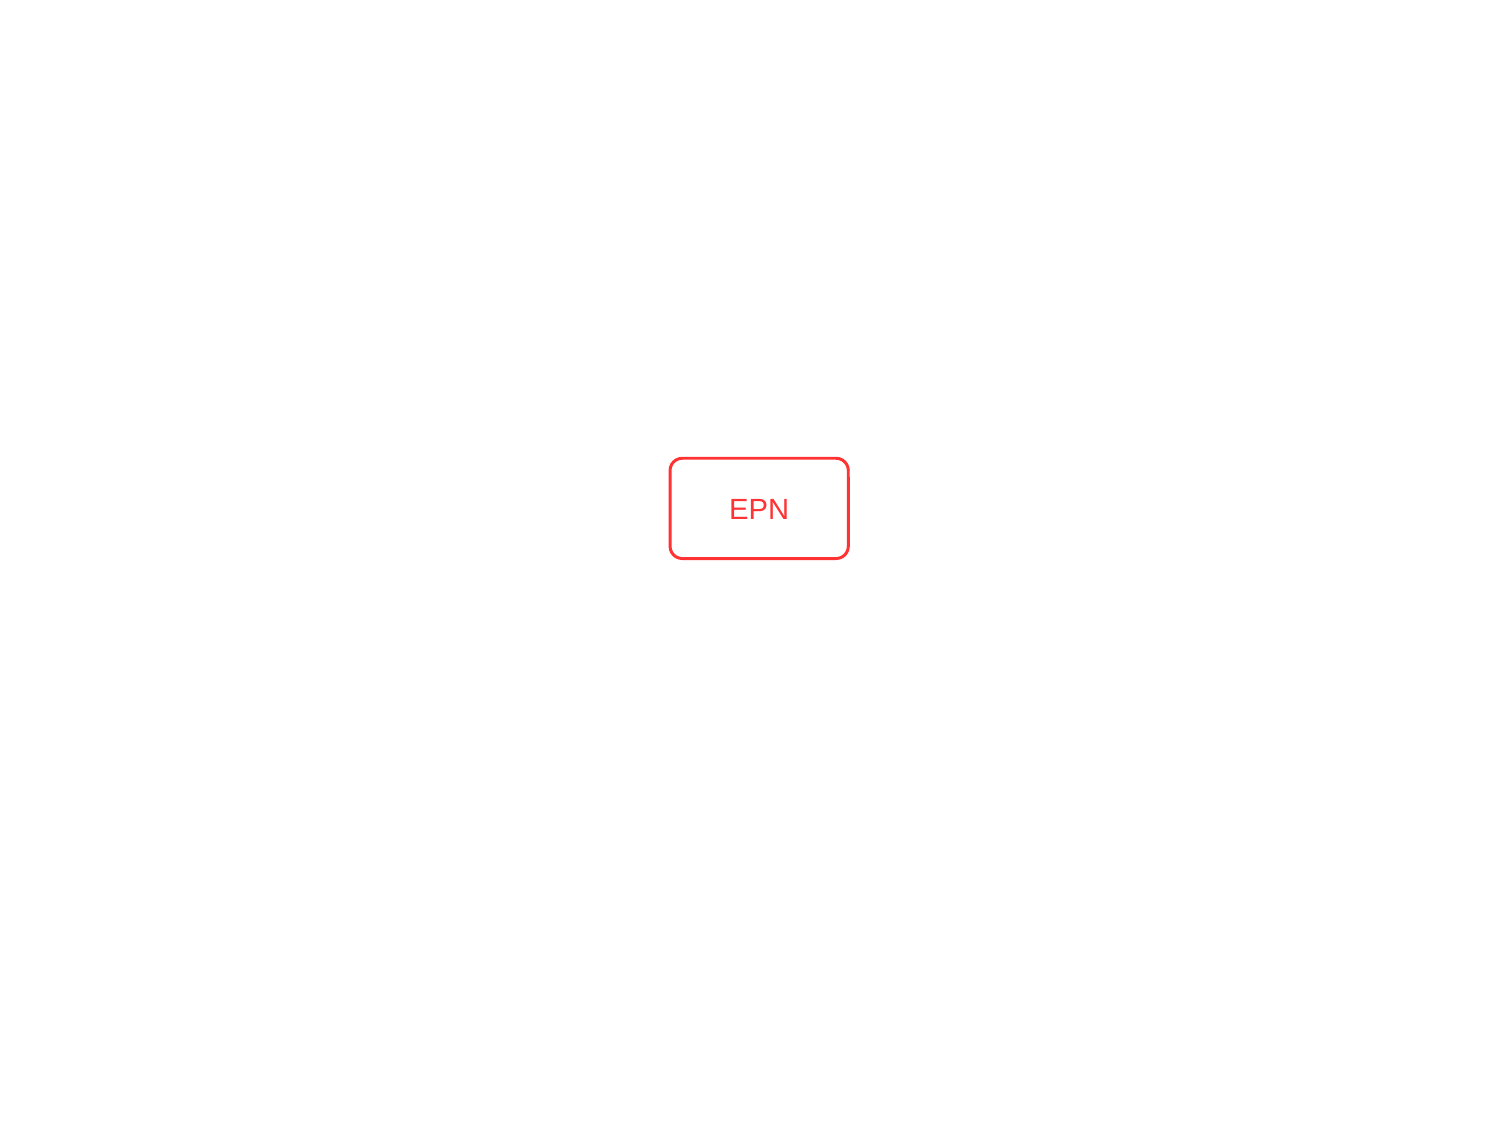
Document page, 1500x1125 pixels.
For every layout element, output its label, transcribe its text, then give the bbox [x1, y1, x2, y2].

text_box EPN [670, 458, 849, 559]
